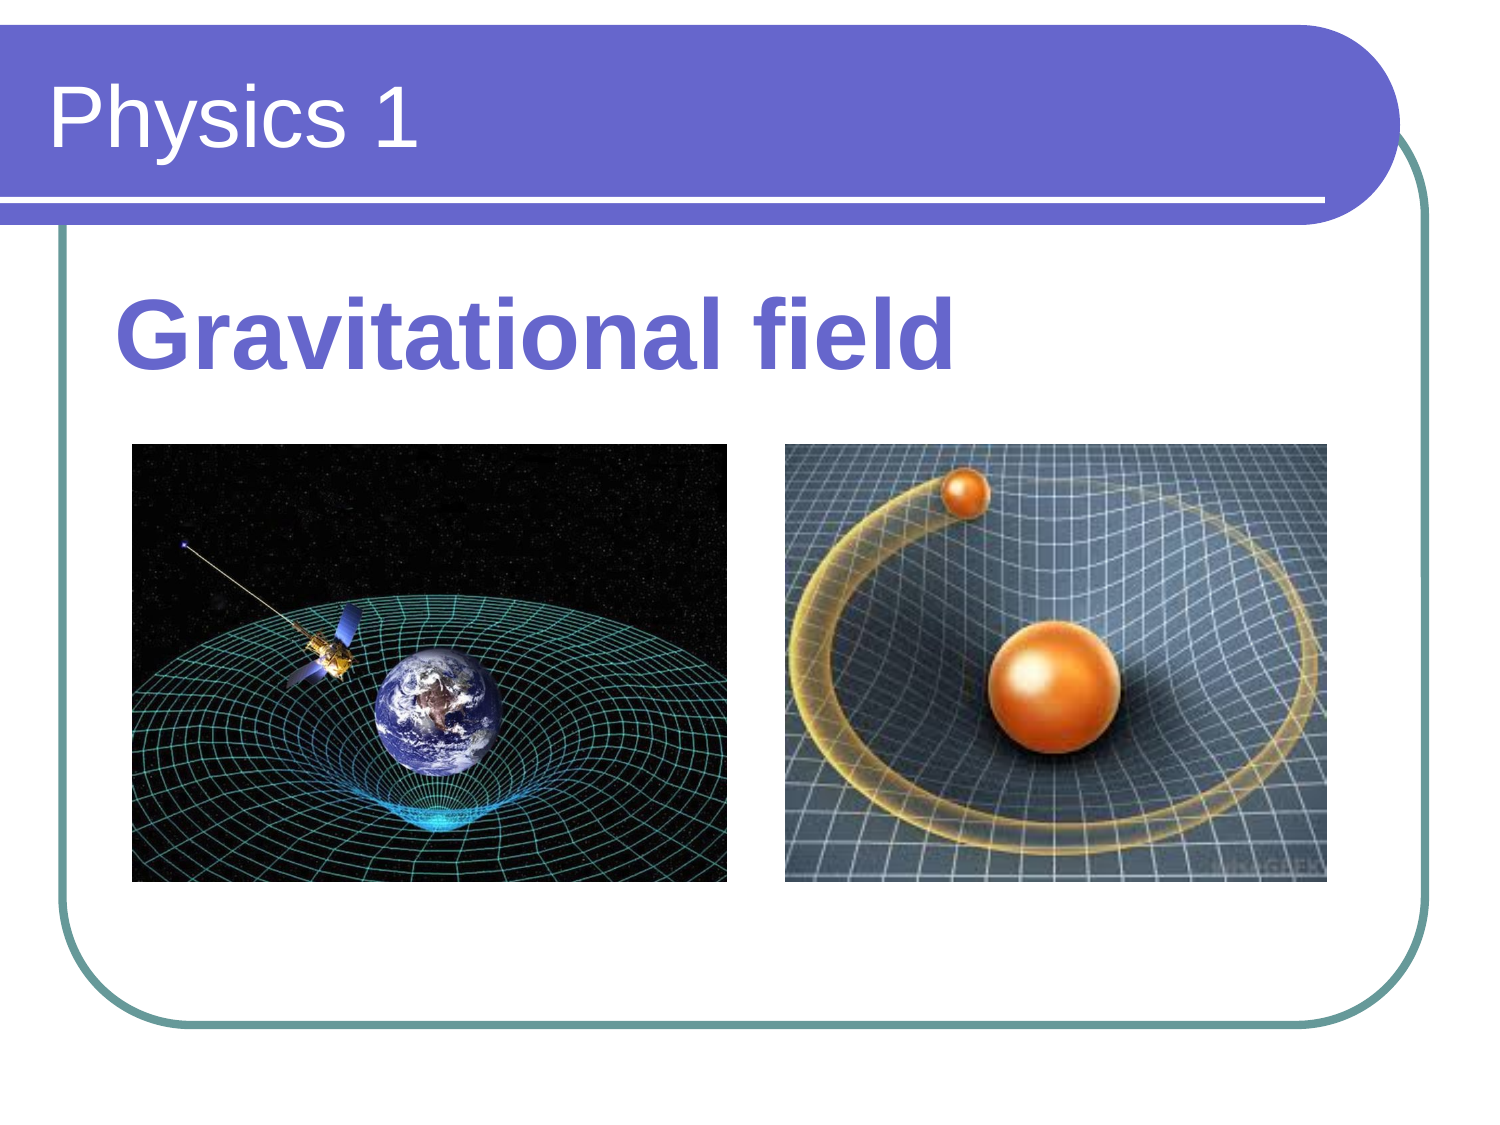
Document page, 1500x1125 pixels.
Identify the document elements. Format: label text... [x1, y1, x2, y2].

title Physics 1 [32, 37, 1347, 188]
picture [785, 444, 1327, 882]
picture [132, 444, 727, 882]
list Gravitational field [99, 262, 1400, 988]
